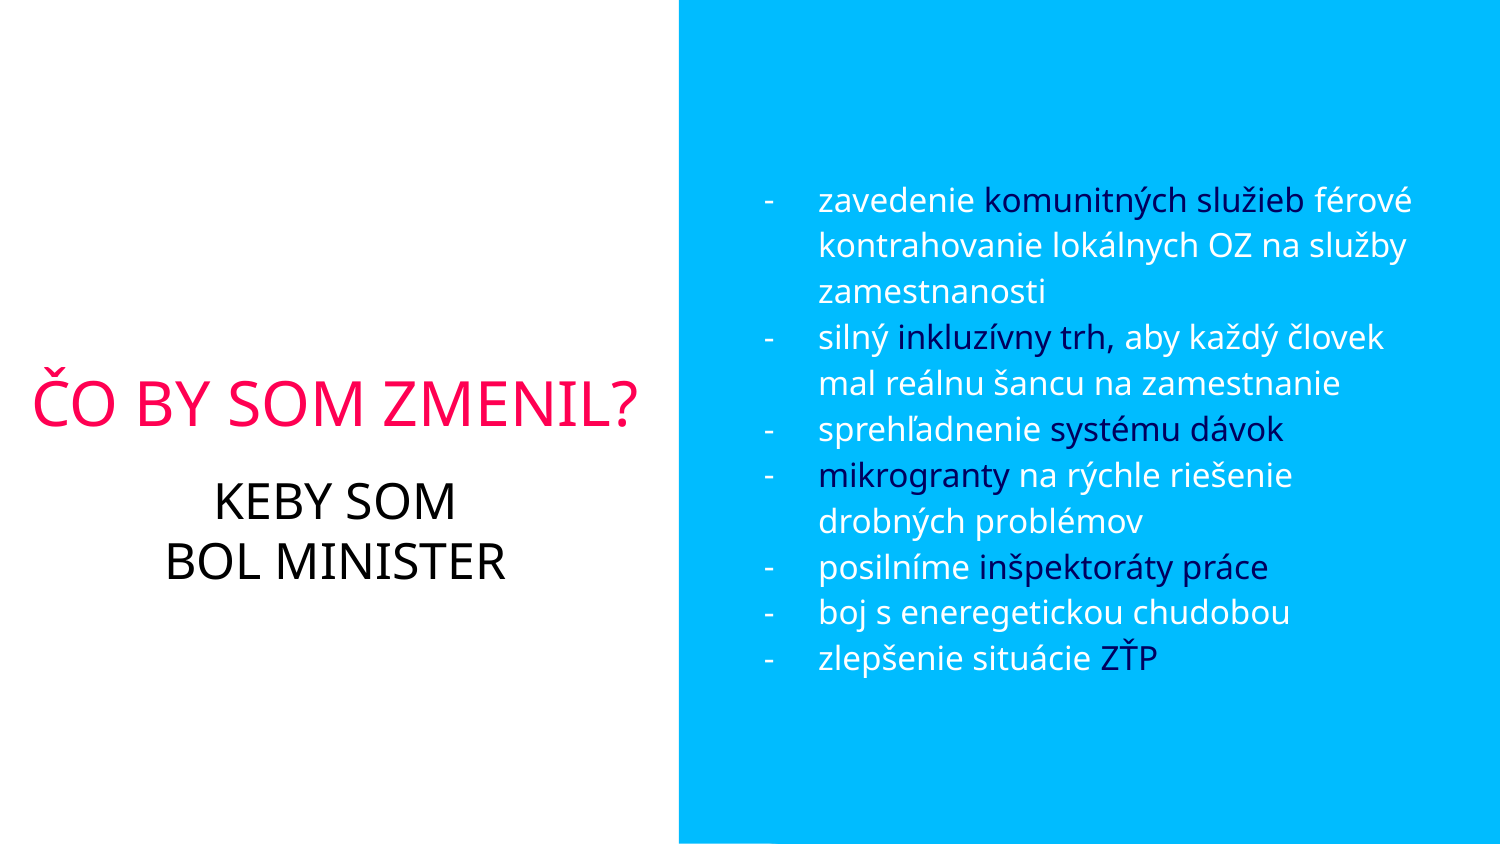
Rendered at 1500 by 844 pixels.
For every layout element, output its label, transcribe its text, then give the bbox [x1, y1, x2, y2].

list zavedenie komunitných služieb férové kontrahovanie lokálnych OZ na služby zamestnanosti silný inkluzívny trh, aby každý človek mal reálnu šancu na zamestnanie sprehľadnenie systému dávok mikrogranty na rýchle riešenie drobných problémov posilníme inšpektoráty práce boj s eneregetickou chudobou zlepšenie situácie ZŤP [728, 68, 1453, 782]
title ČO BY SOM ZMENIL? [15, 161, 656, 454]
subtitle KEBY SOM BOL MINISTER [3, 454, 668, 713]
